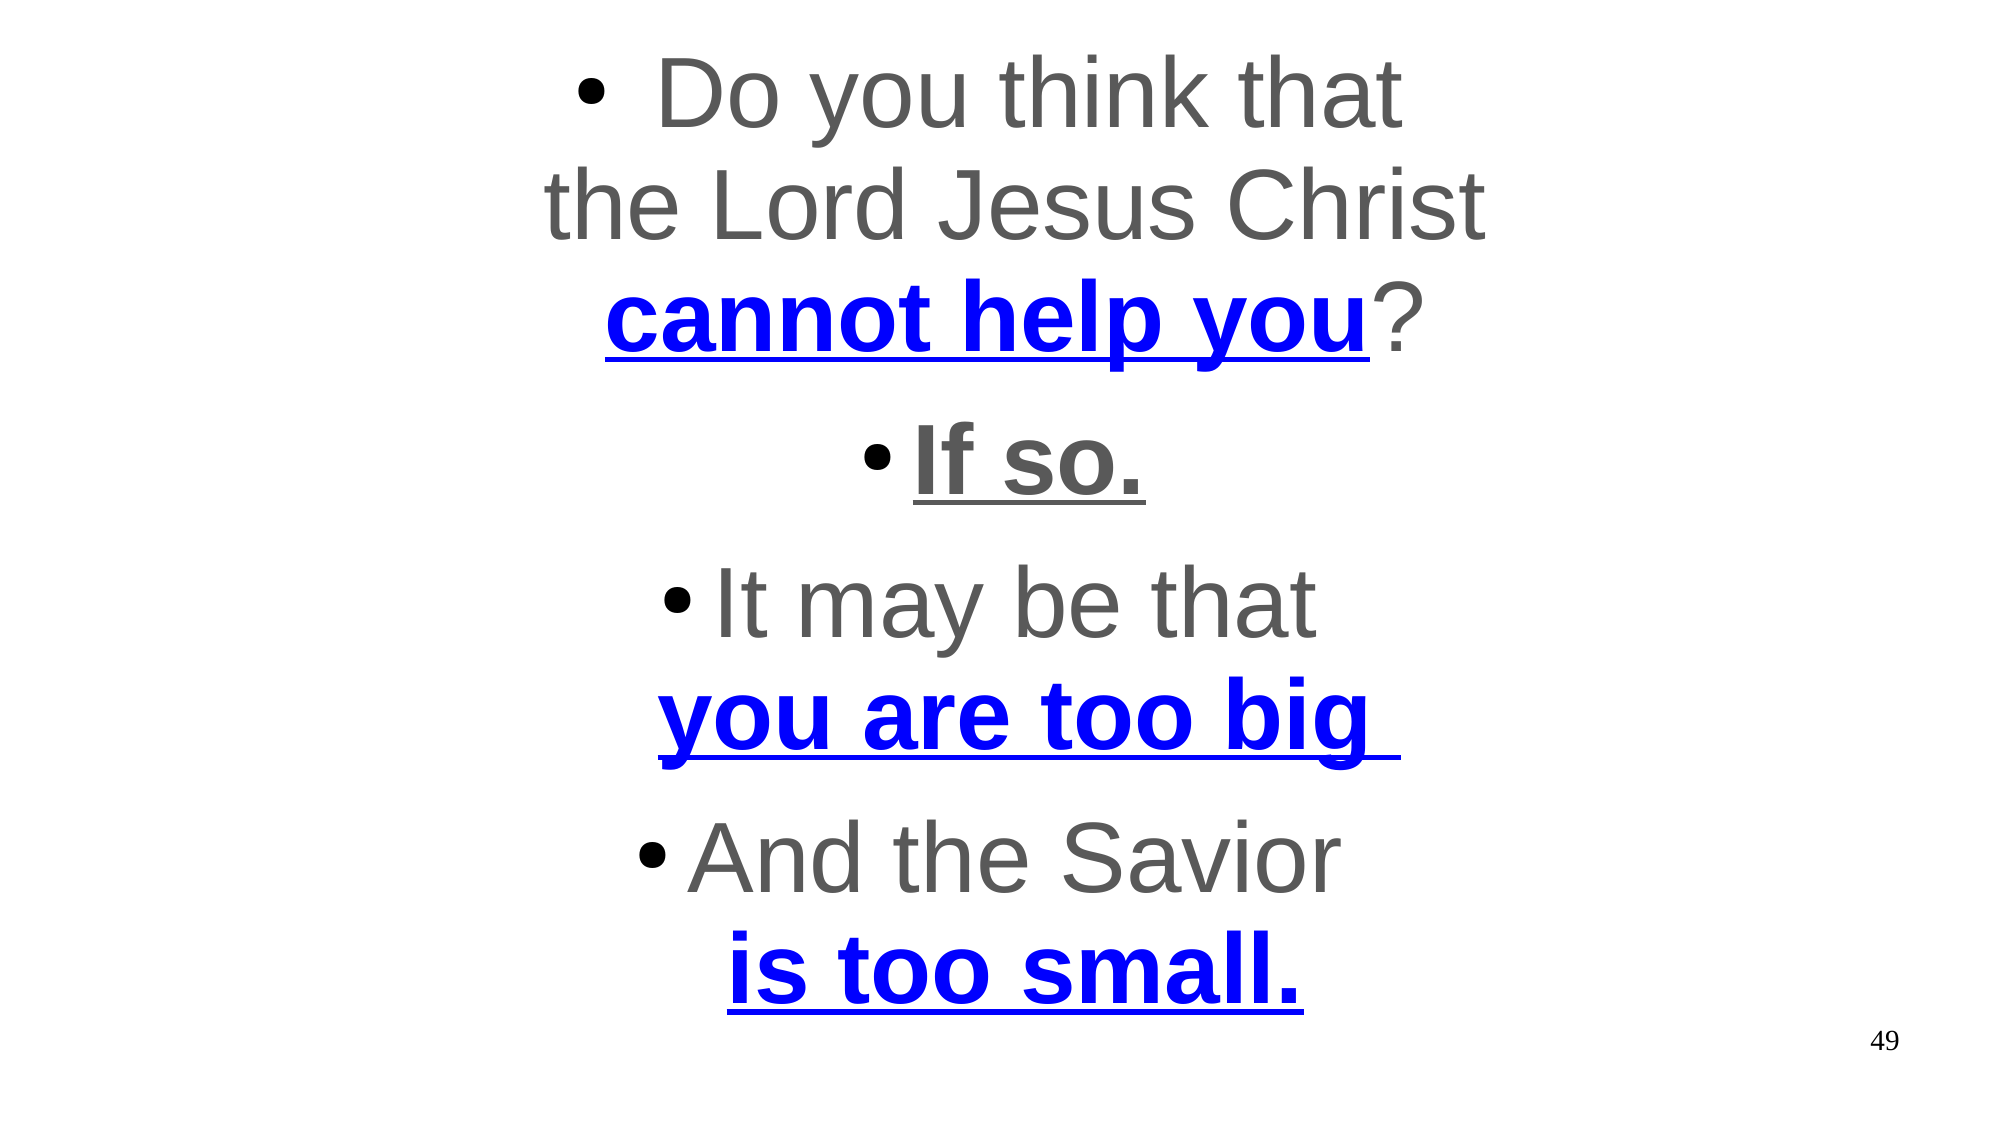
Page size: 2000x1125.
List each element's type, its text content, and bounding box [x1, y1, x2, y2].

list Do you think that the Lord Jesus Christ cannot help you? If so. It may be that you are too big And the Savior is too small. [37, 37, 1951, 1088]
